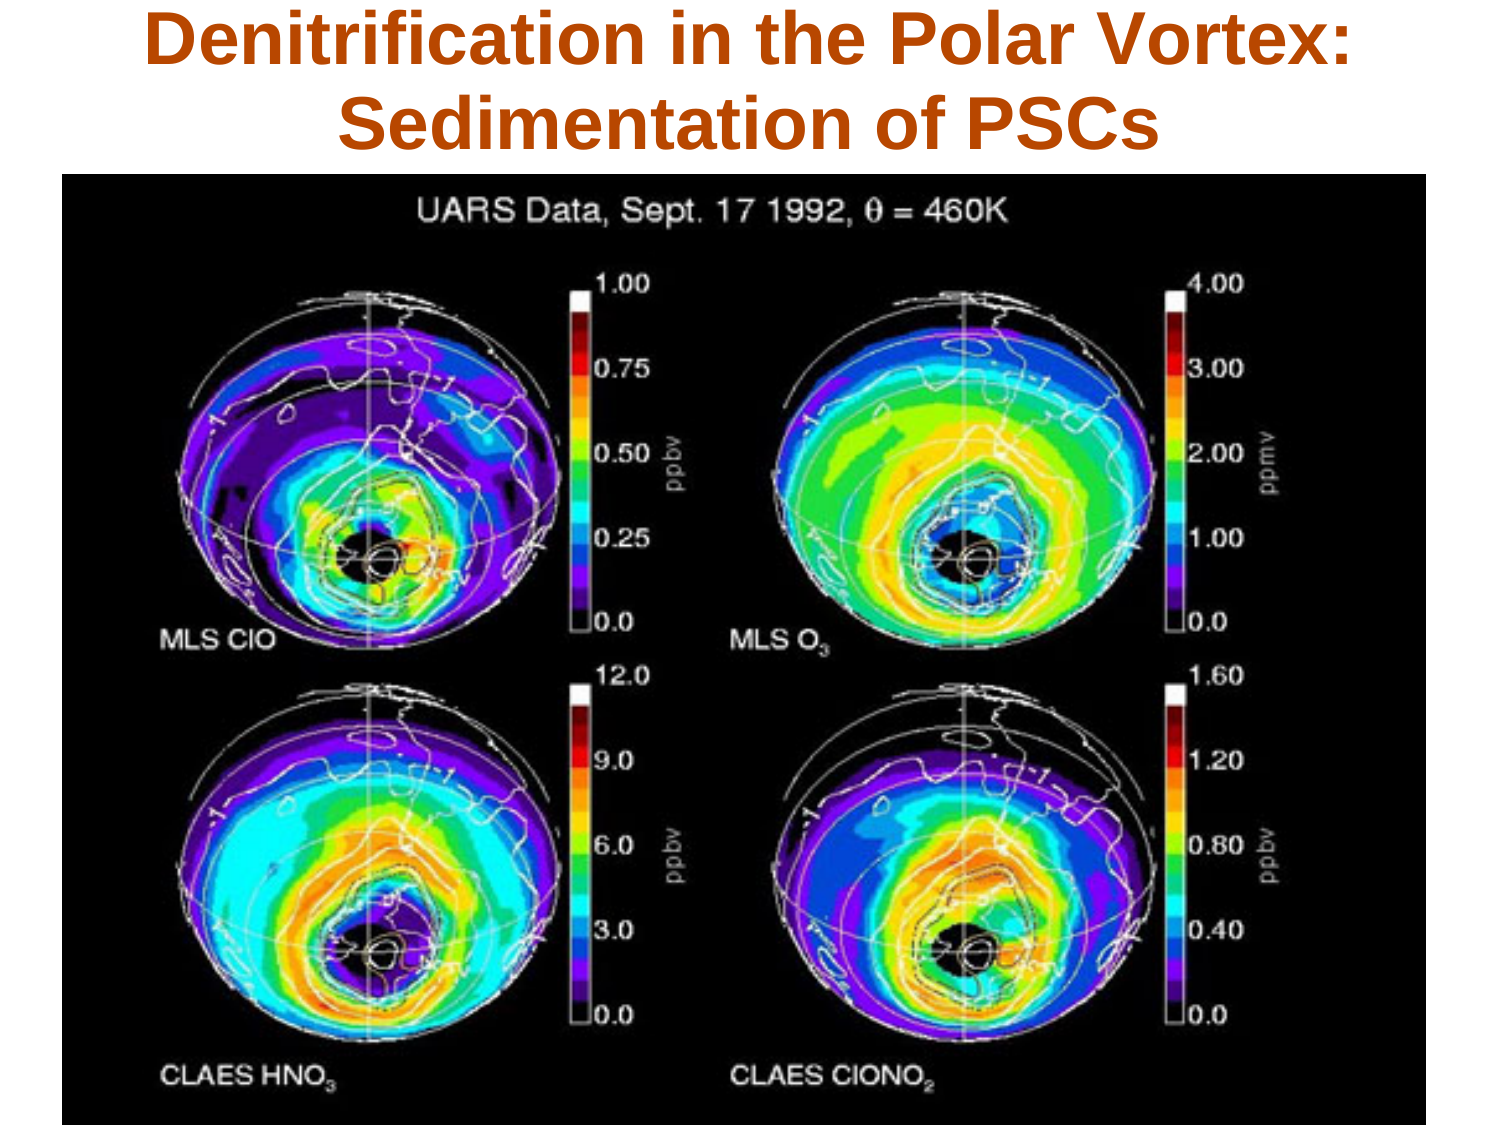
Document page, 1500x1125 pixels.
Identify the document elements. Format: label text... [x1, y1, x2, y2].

text_box Denitrification in the Polar Vortex: Sedimentation of PSCs [0, 0, 1500, 167]
picture [62, 174, 1426, 1125]
